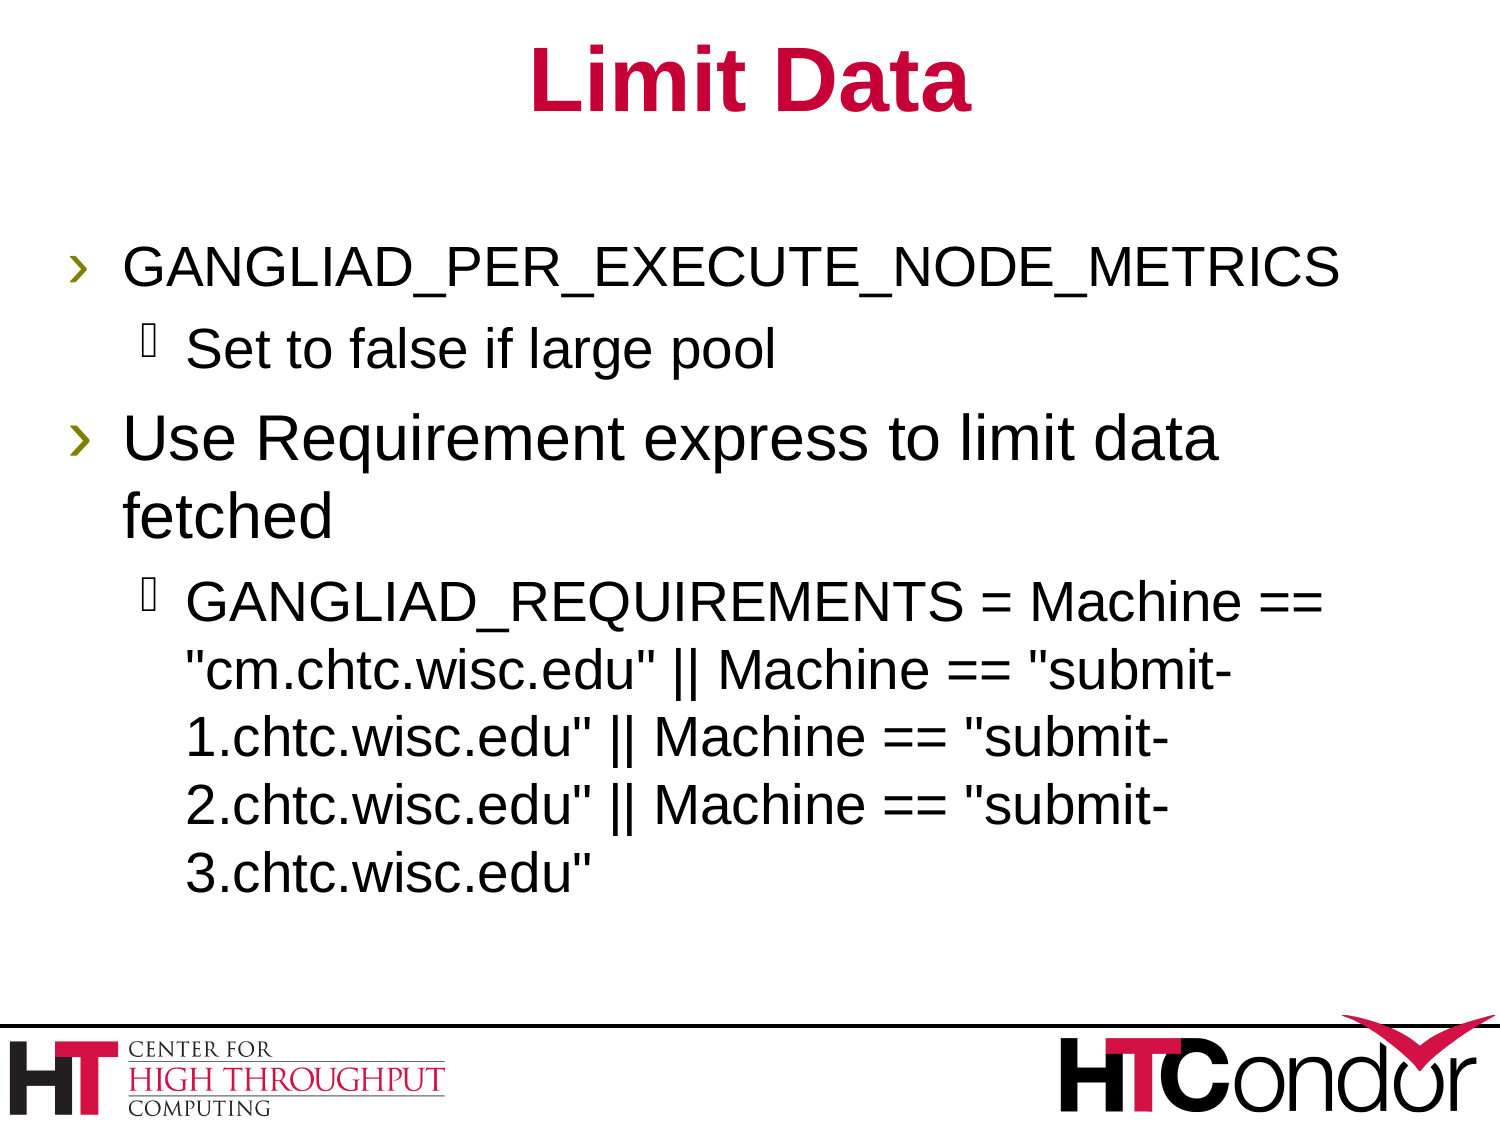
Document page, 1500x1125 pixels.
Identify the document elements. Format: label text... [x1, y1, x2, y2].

title Limit Data [0, 0, 1500, 150]
list GANGLIAD_PER_EXECUTE_NODE_METRICS Set to false if large pool Use Requirement express to limit data fetched GANGLIAD_REQUIREMENTS = Machine == "cm.chtc.wisc.edu" || Machine == "submit-1.chtc.wisc.edu" || Machine == "submit-2.chtc.wisc.edu" || Machine == "submit-3.chtc.wisc.edu" [52, 222, 1431, 916]
picture [1055, 1014, 1500, 1119]
picture [0, 1029, 454, 1125]
